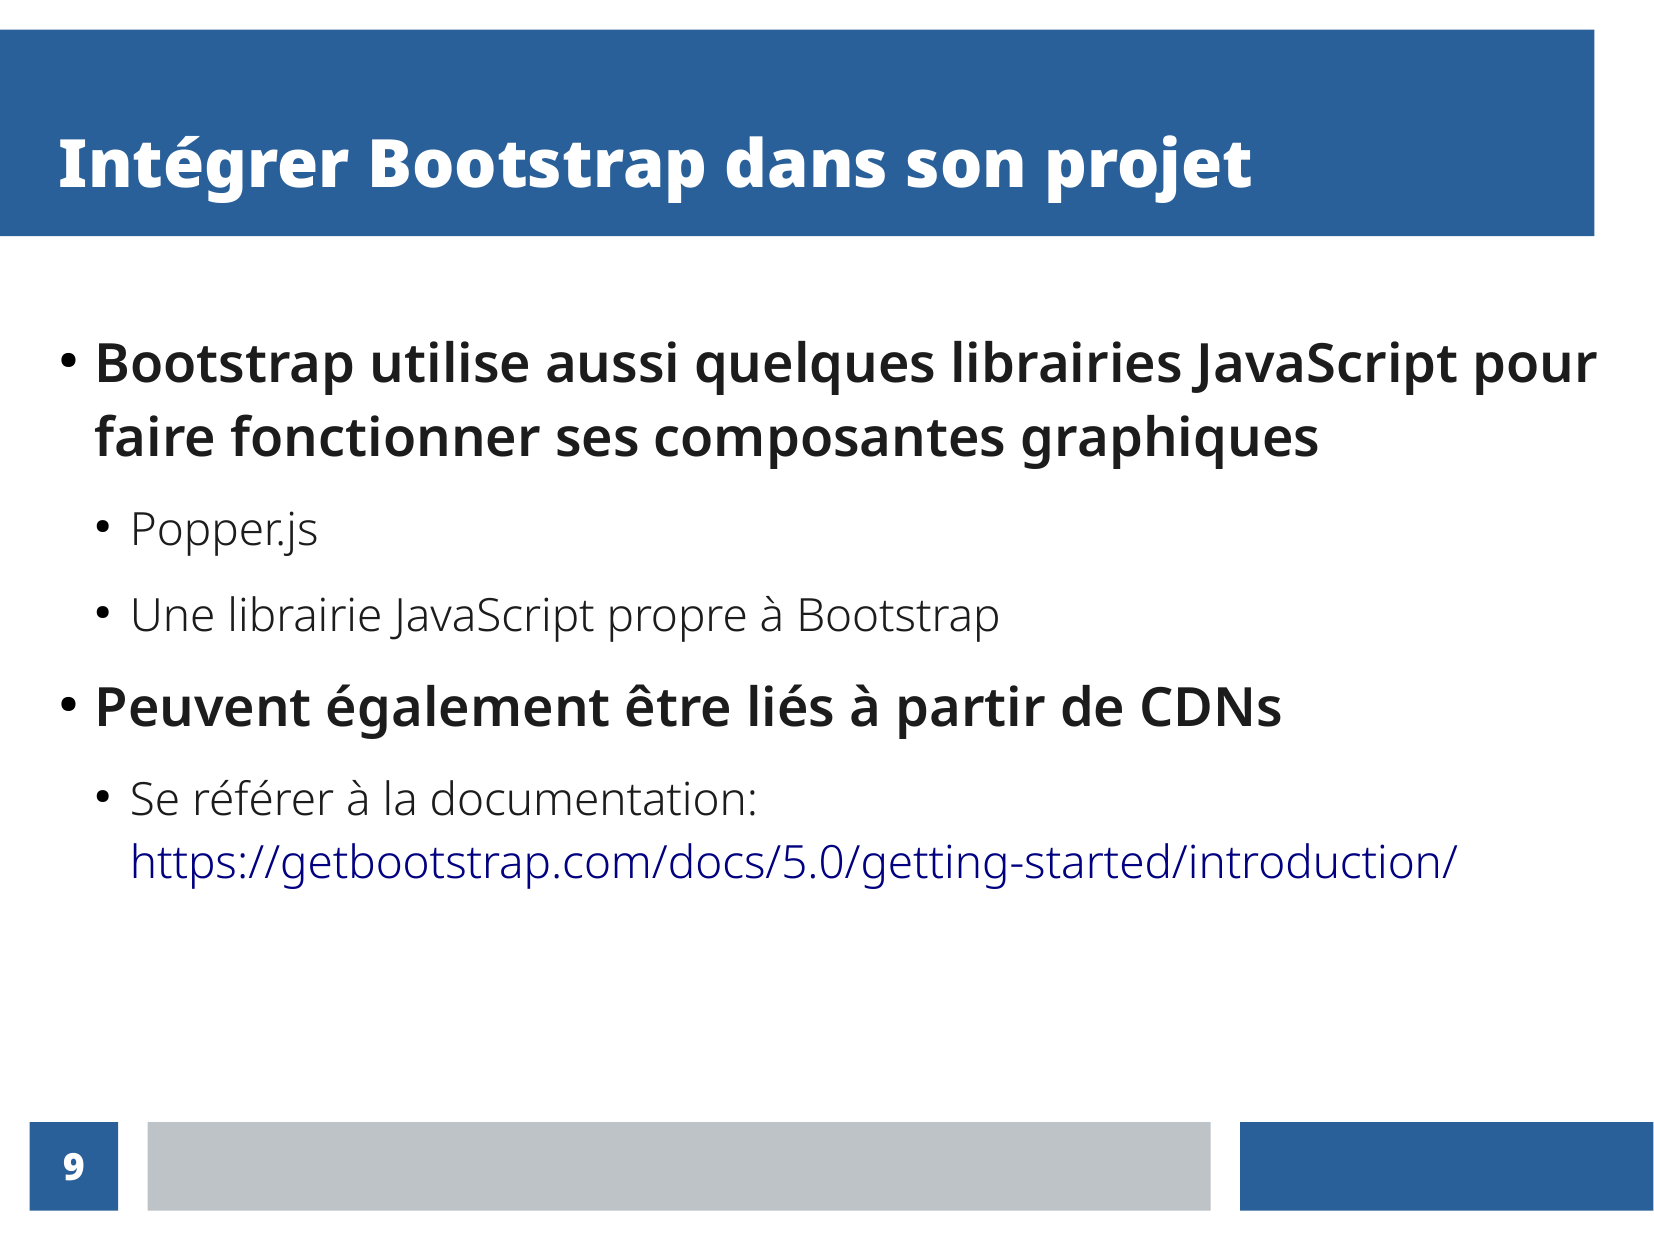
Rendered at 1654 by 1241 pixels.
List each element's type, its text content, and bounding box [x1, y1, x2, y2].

title Intégrer Bootstrap dans son projet [59, 59, 1595, 207]
list Bootstrap utilise aussi quelques librairies JavaScript pour faire fonctionner ses composantes graphiques Popper.js Une librairie JavaScript propre à Bootstrap Peuvent également être liés à partir de CDNs Se référer à la documentation: https://getbootstrap.com/docs/5.0/getting-started/introduction/ [59, 324, 1619, 1093]
